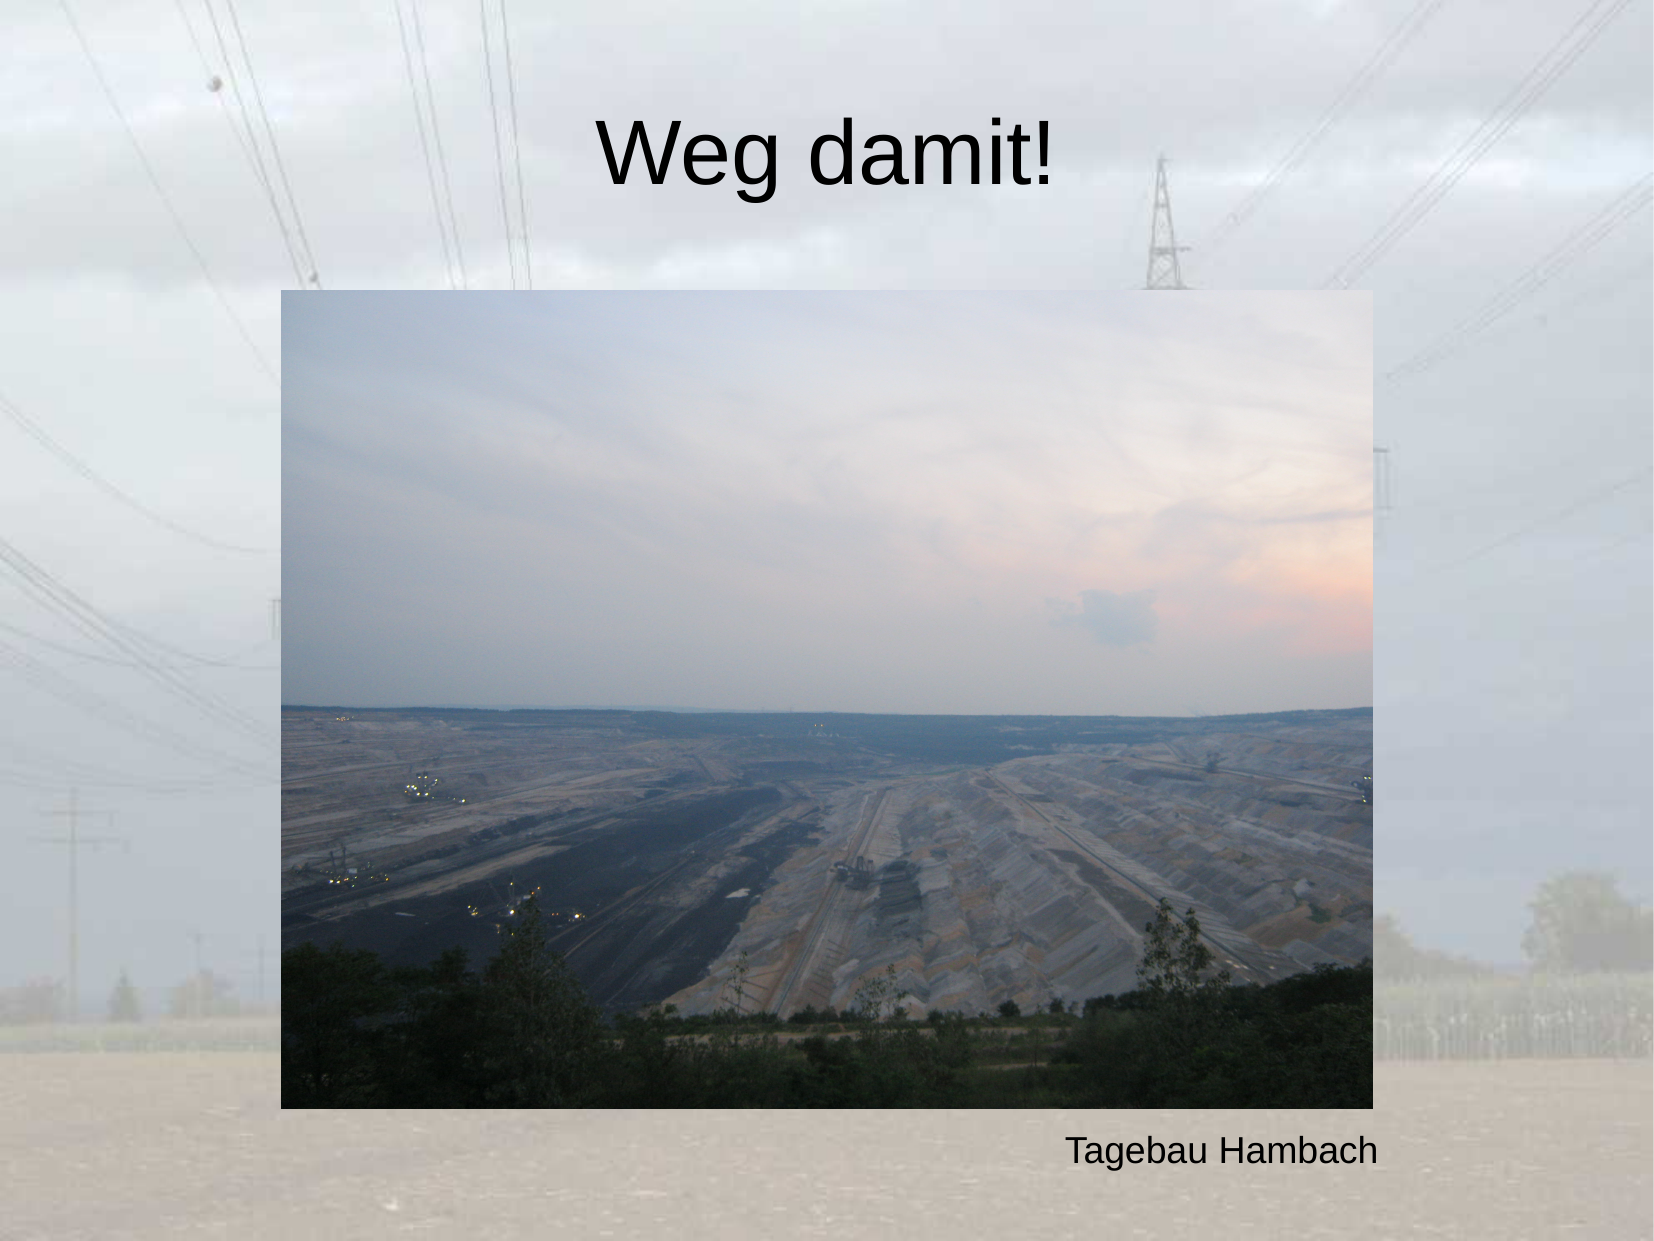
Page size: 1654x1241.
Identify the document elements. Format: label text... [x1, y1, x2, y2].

text_box Tagebau Hambach [1050, 1122, 1394, 1179]
title Weg damit! [82, 49, 1571, 257]
picture [0, 0, 1654, 1241]
